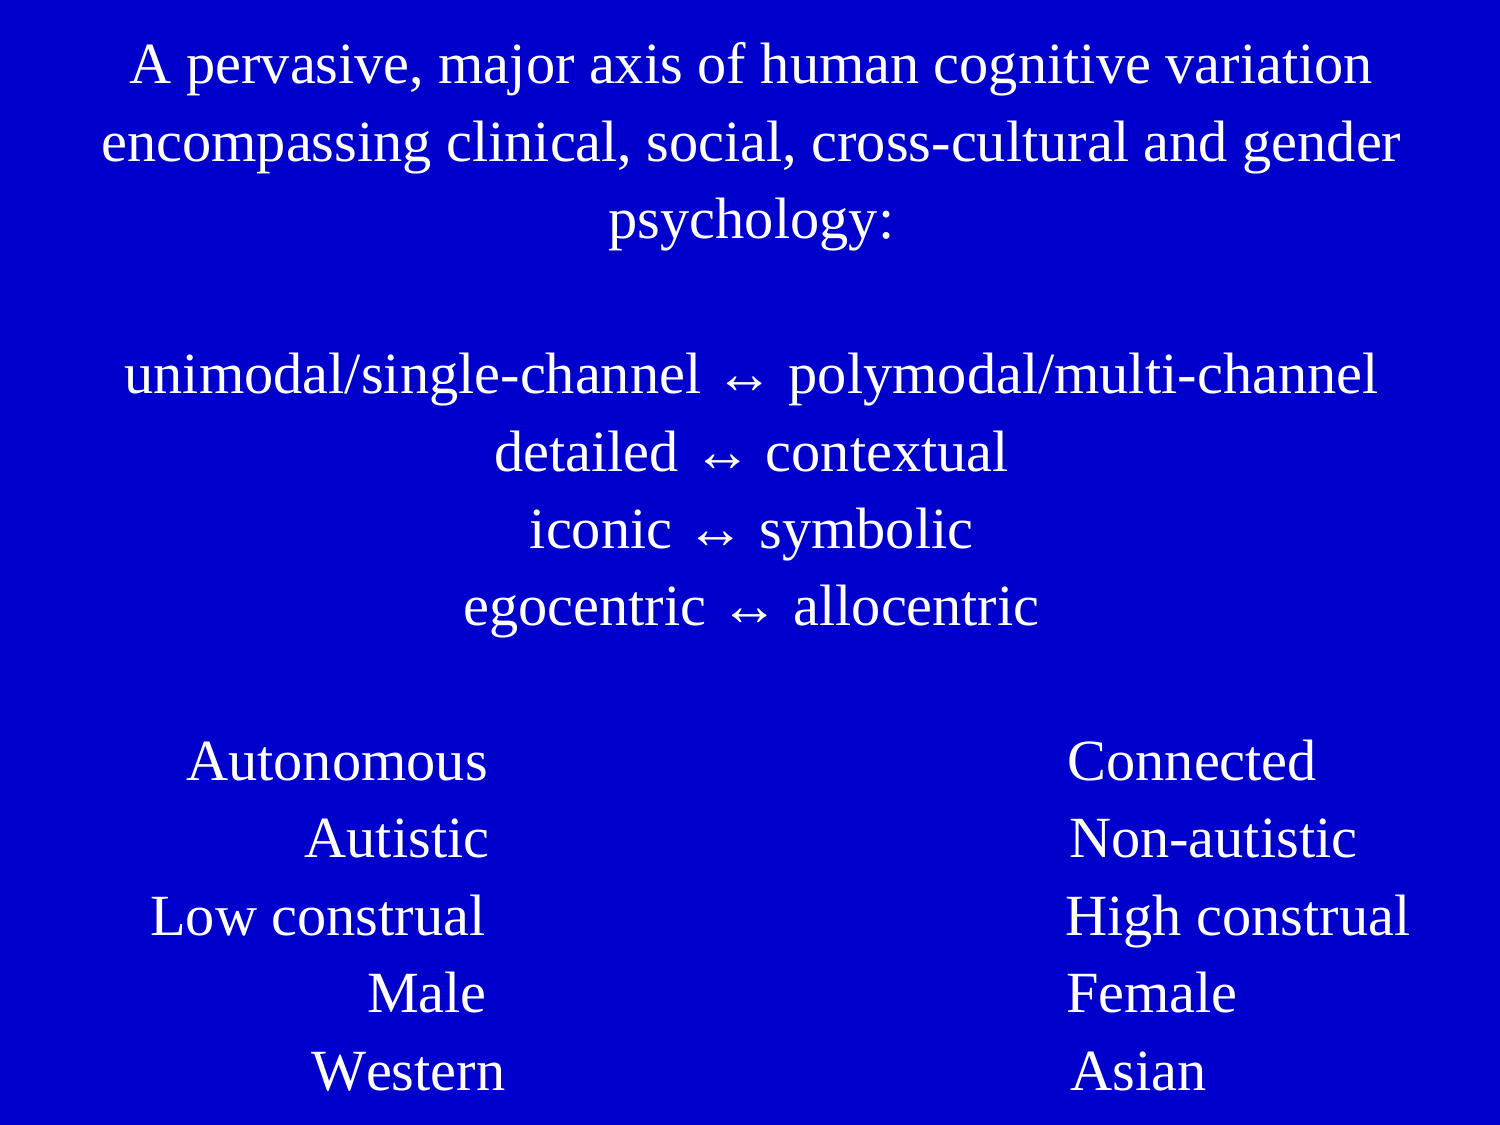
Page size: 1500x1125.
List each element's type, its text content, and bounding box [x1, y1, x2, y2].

title A pervasive, major axis of human cognitive variation encompassing clinical, social, cross-cultural and gender psychology: unimodal/single-channel ↔ polymodal/multi-channel detailed ↔ contextual iconic ↔ symbolic egocentric ↔ allocentric Autonomous Connected Autistic Non-autistic Low construal High construal Male Female Western Asian [31, 0, 1472, 1125]
